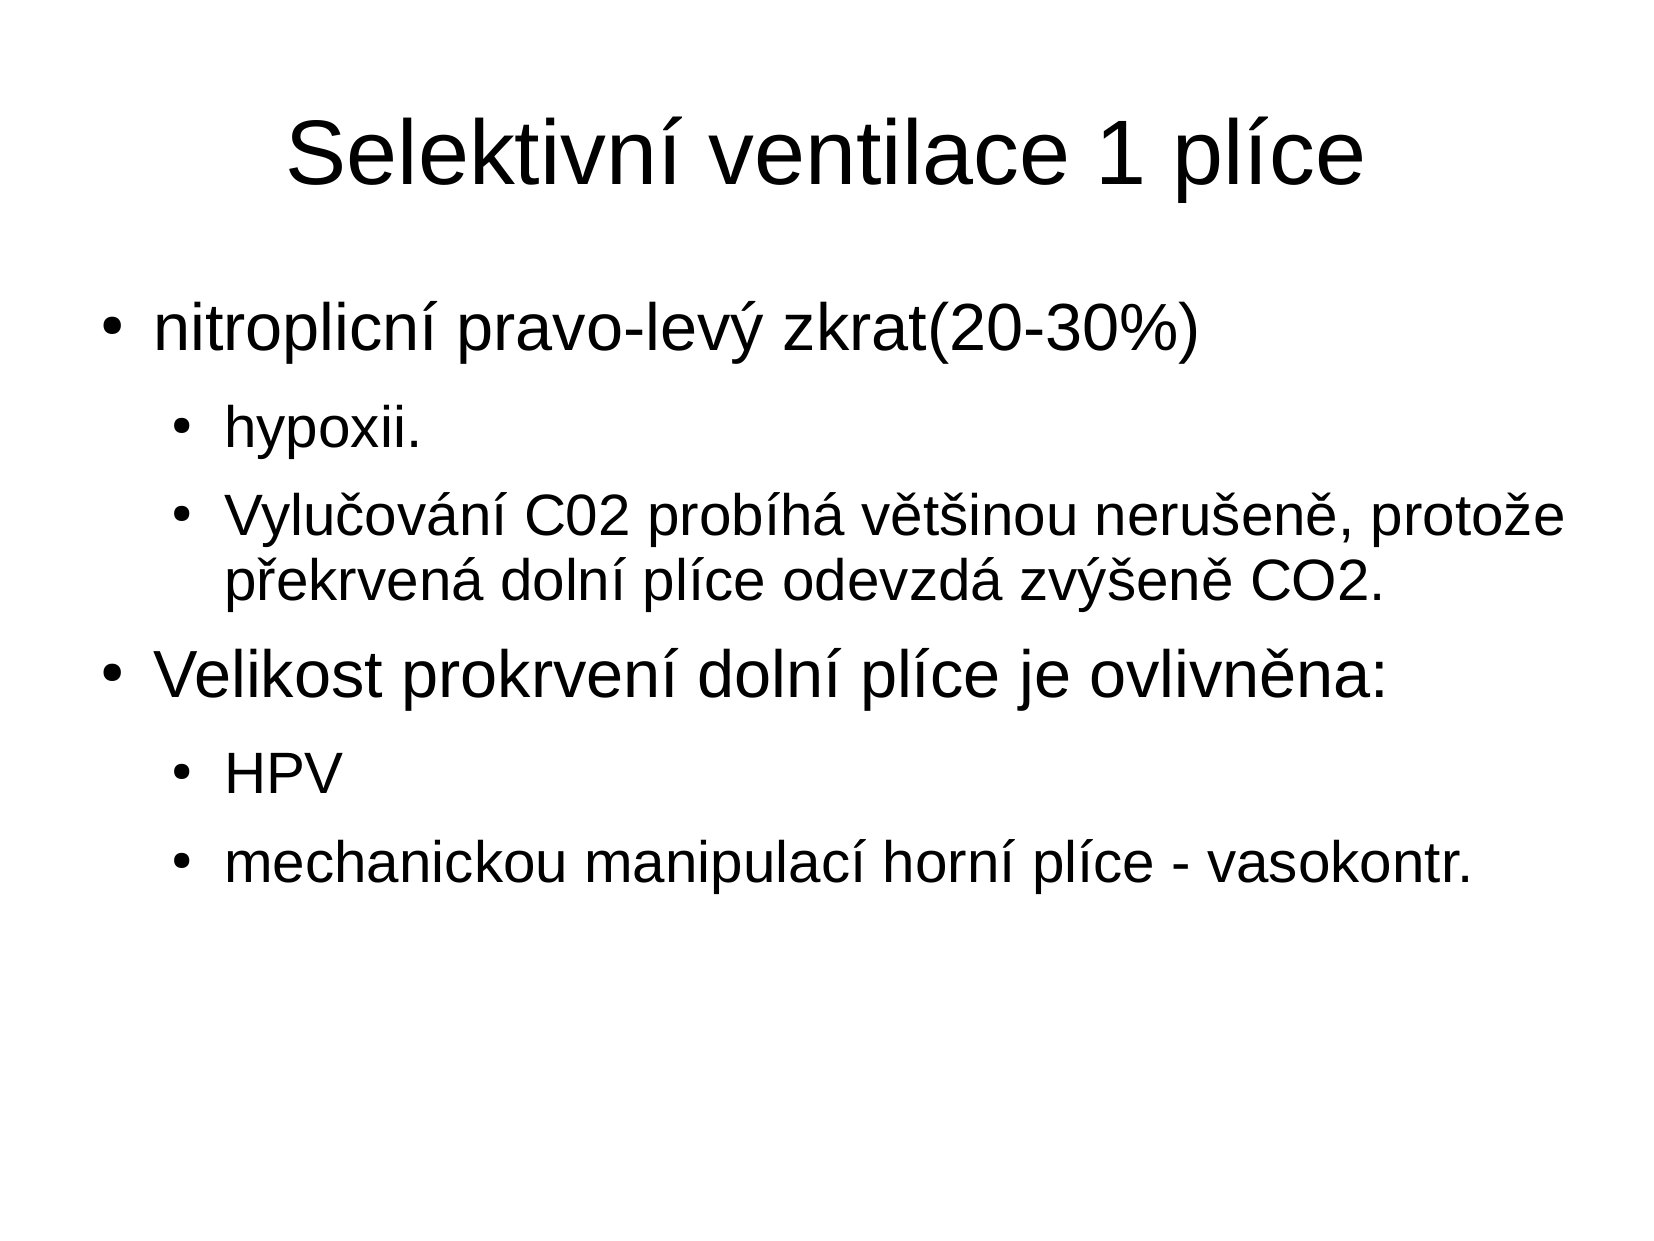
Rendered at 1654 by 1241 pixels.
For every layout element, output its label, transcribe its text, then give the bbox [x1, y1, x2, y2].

title Selektivní ventilace 1 plíce [82, 56, 1571, 250]
list nitroplicní pravo-levý zkrat(20-30%) hypoxii. Vylučování C02 probíhá většinou nerušeně, protože překrvená dolní plíce odevzdá zvýšeně CO2. Velikost prokrvení dolní plíce je ovlivněna: HPV mechanickou manipulací horní plíce - vasokontr. [82, 290, 1571, 1094]
